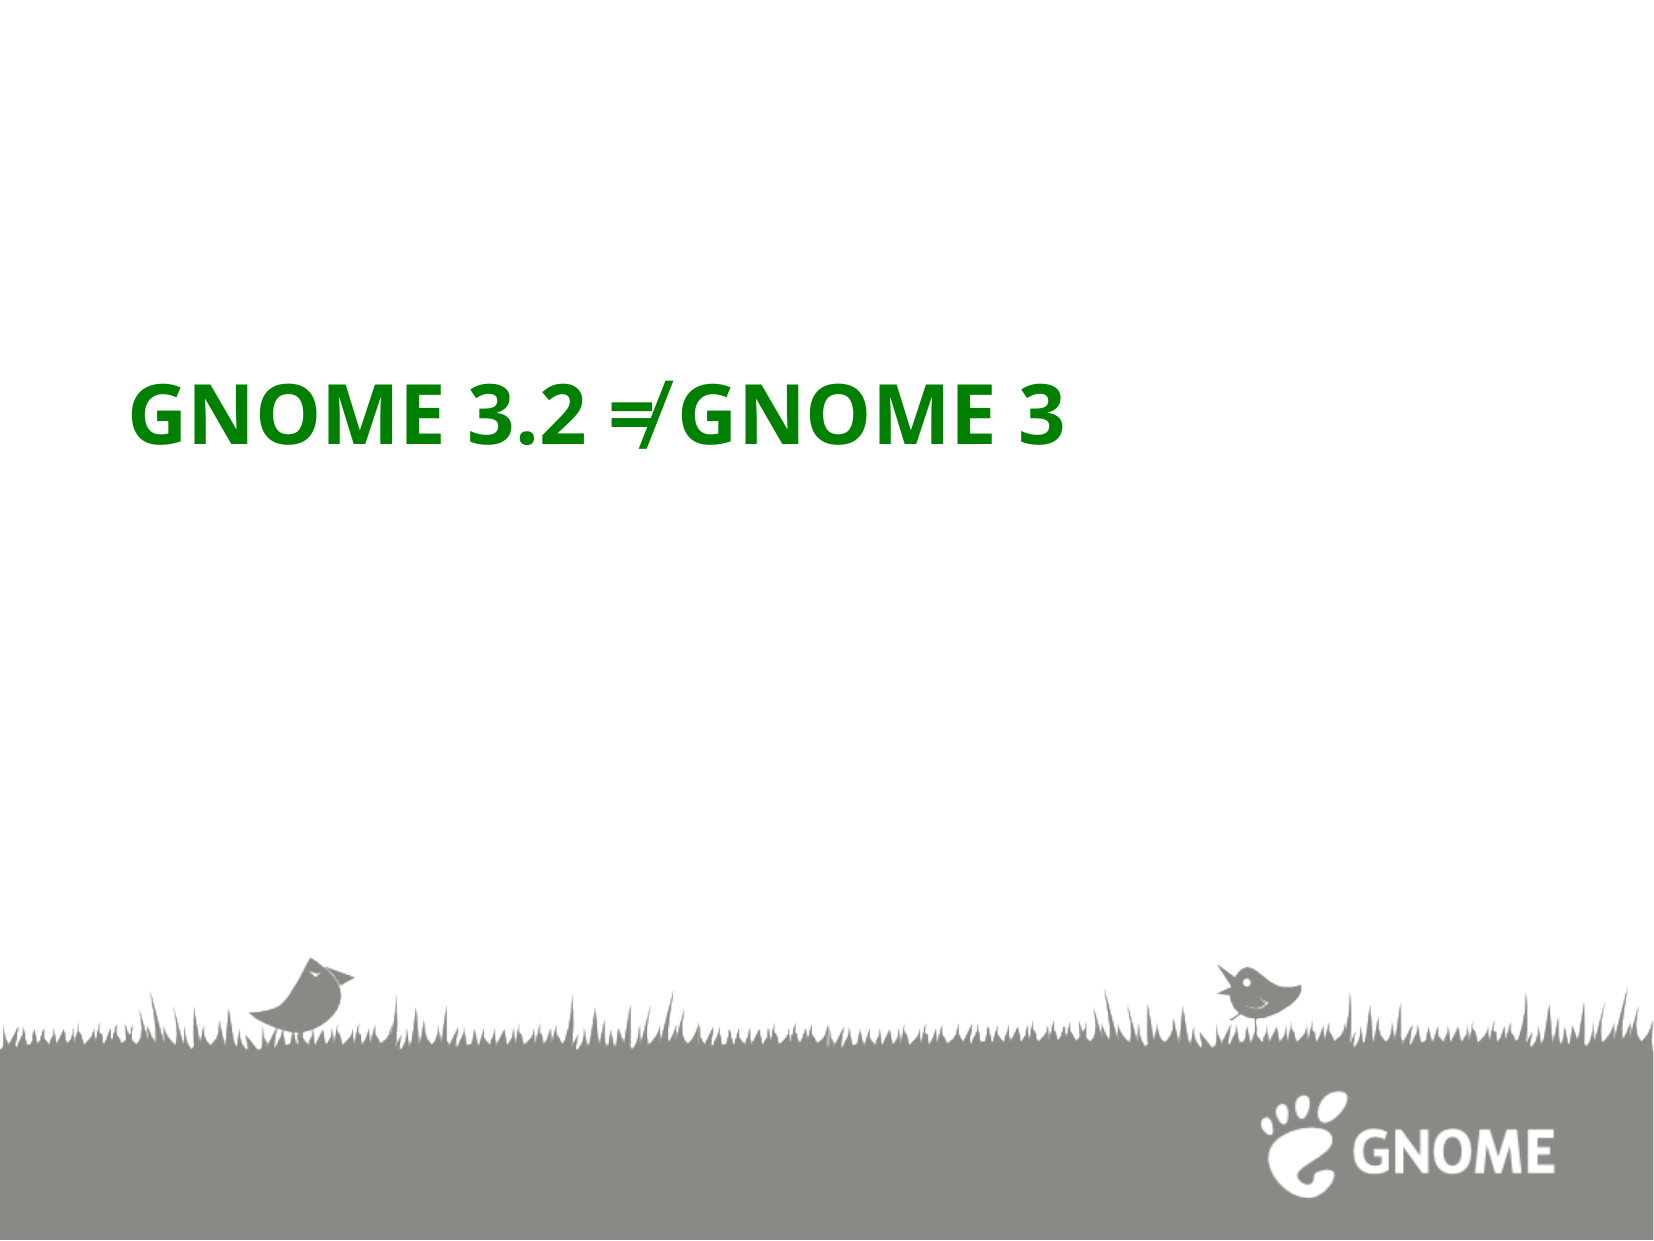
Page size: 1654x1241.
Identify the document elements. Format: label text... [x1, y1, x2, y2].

text_box GNOME 3.2 ≠ GNOME 3 [112, 348, 1276, 462]
picture [0, 0, 1654, 1241]
